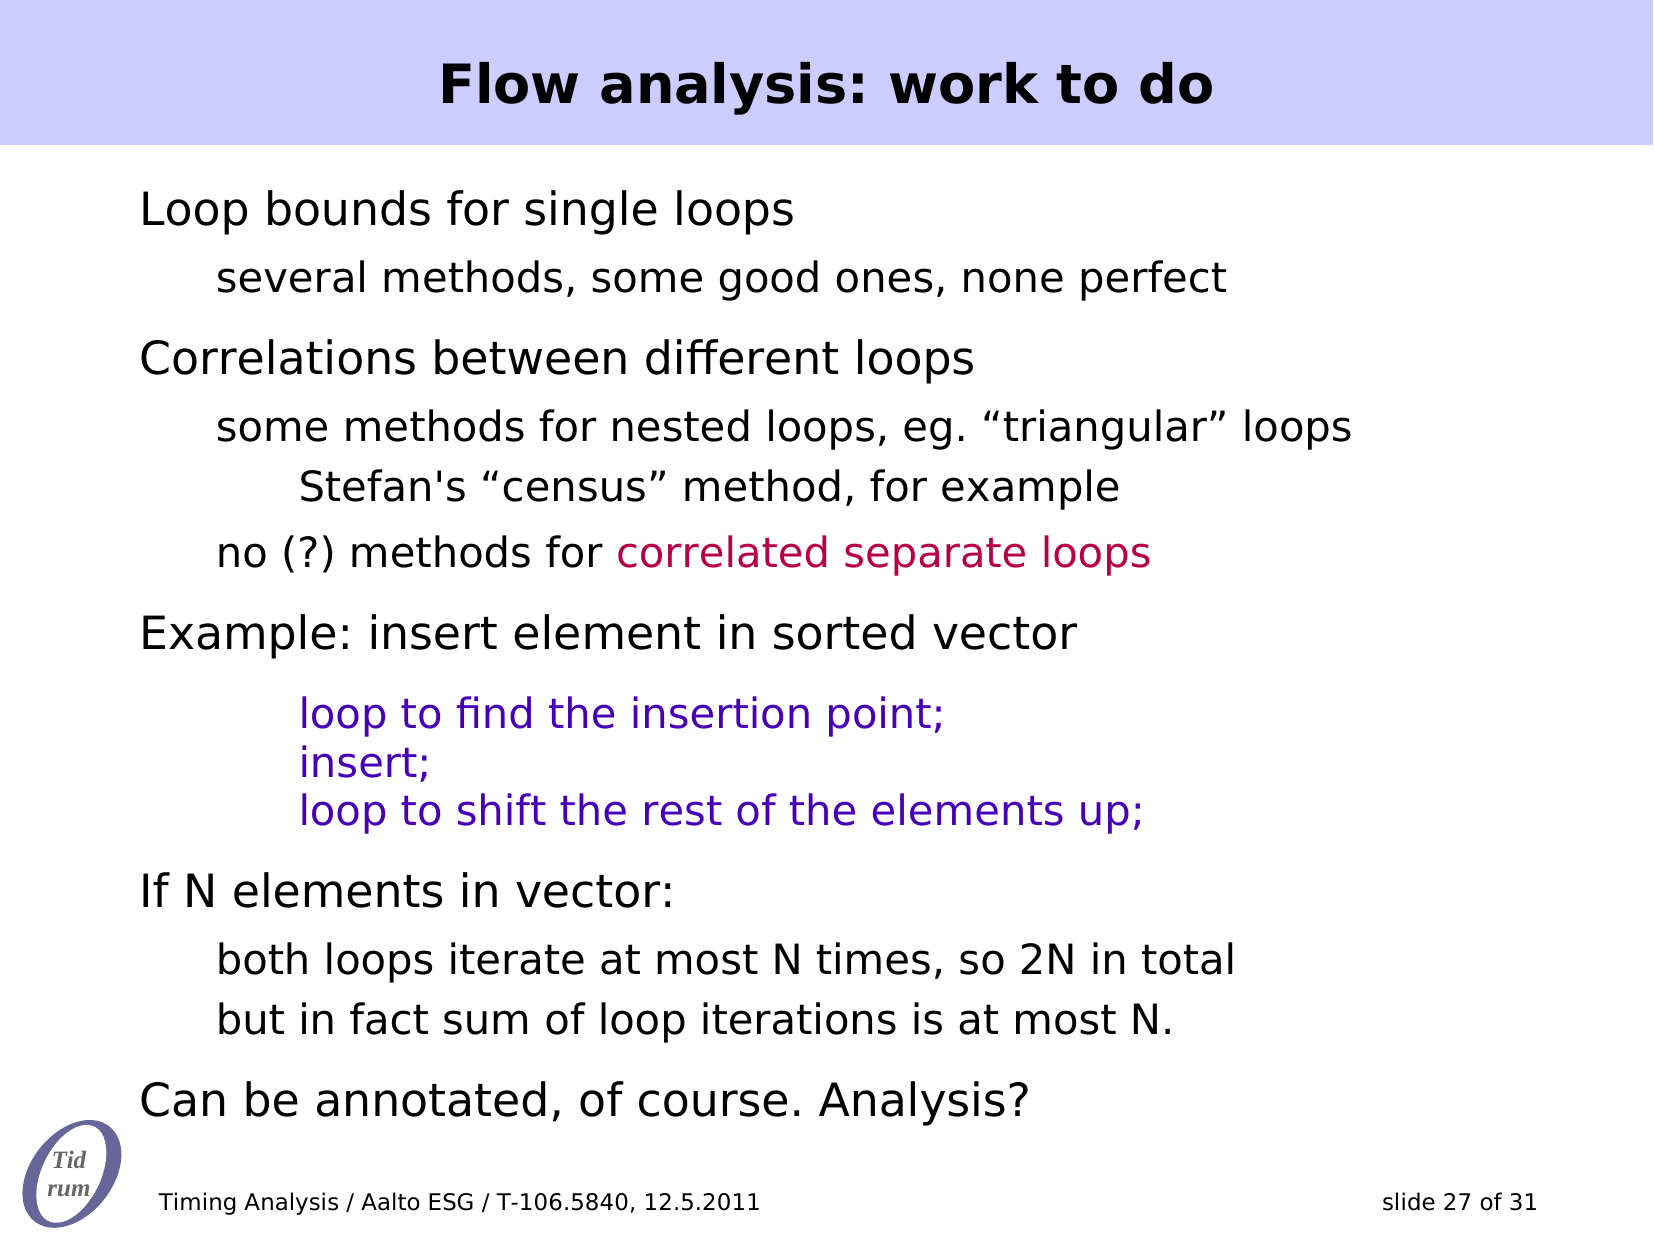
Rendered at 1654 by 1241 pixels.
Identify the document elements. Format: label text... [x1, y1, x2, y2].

list Loop bounds for single loops several methods, some good ones, none perfect Correlations between different loops some methods for nested loops, eg. “triangular” loops Stefan's “census” method, for example no (?) methods for correlated separate loops Example: insert element in sorted vector loop to find the insertion point; insert; loop to shift the rest of the elements up; If N elements in vector: both loops iterate at most N times, so 2N in total but in fact sum of loop iterations is at most N. Can be annotated, of course. Analysis? [121, 182, 1533, 1128]
title Flow analysis: work to do [121, 43, 1533, 126]
